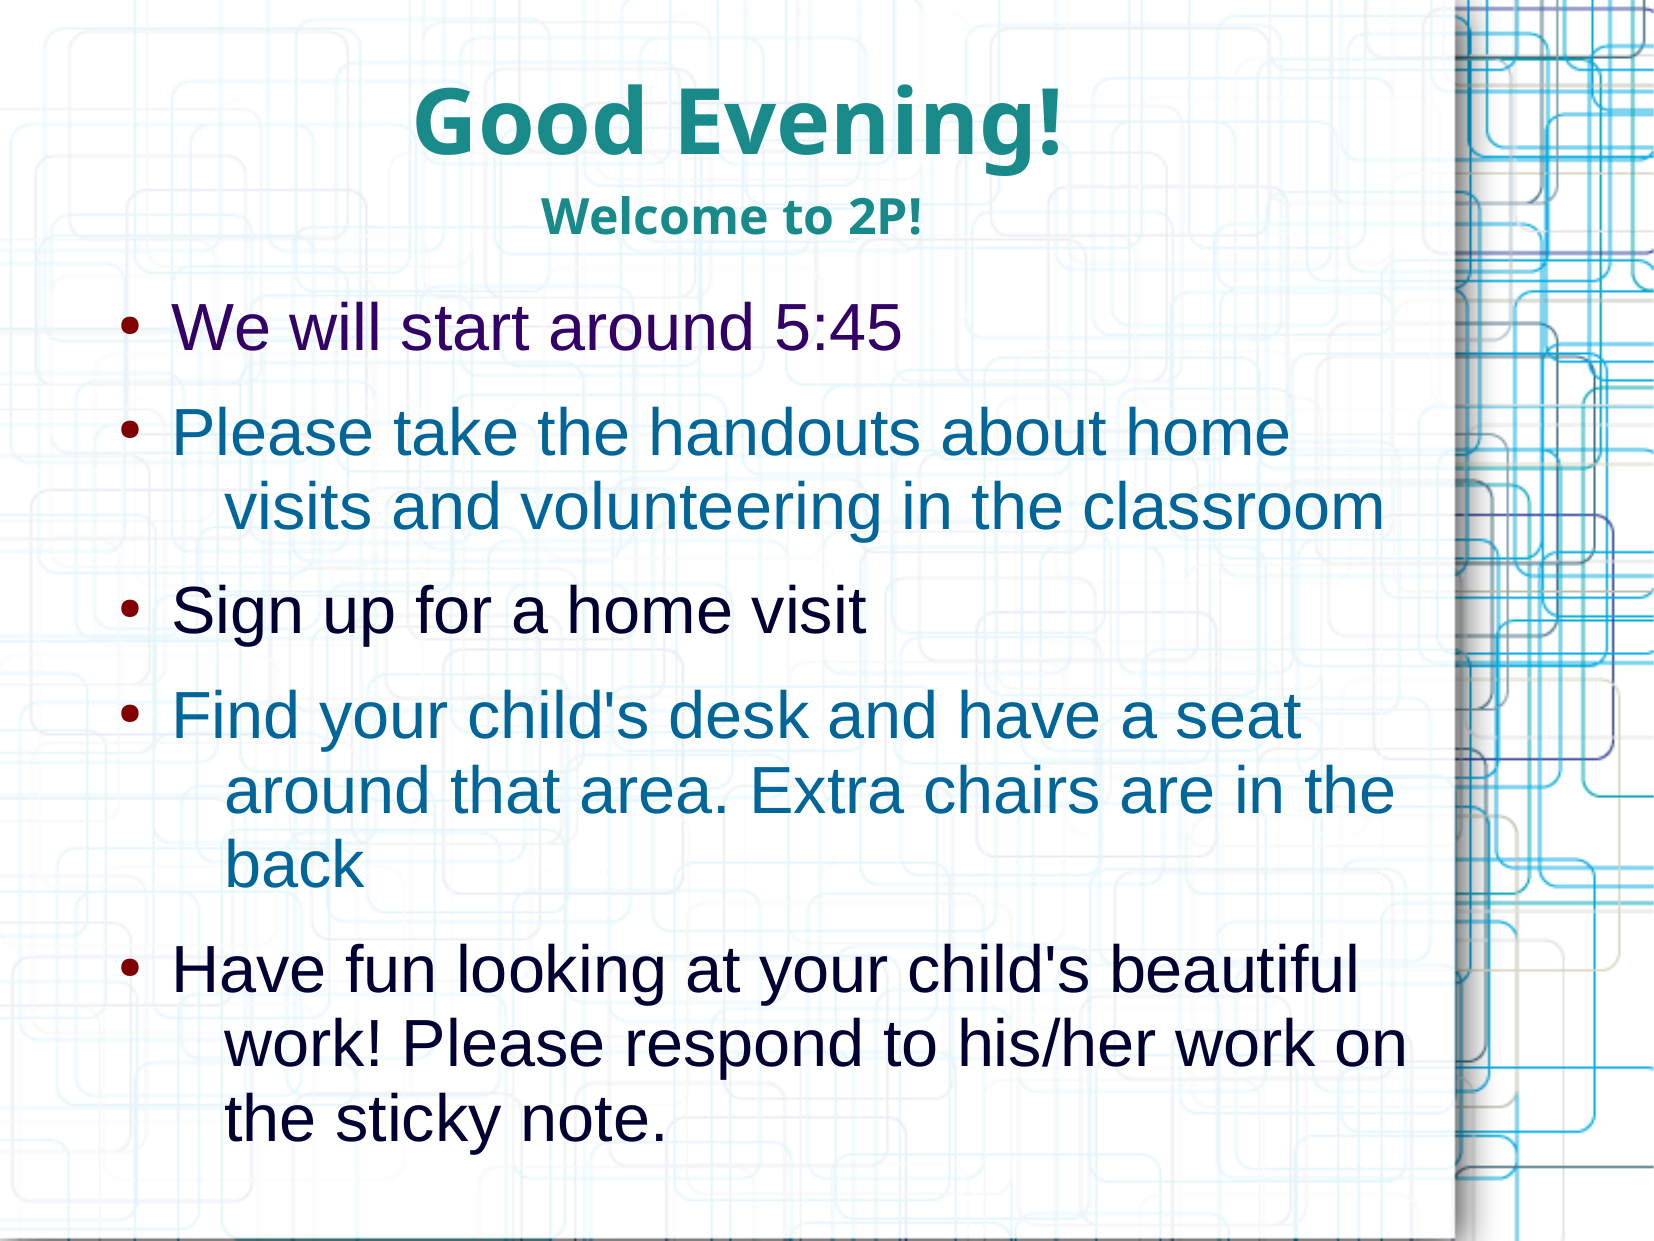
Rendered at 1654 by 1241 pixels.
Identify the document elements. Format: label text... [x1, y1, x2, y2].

title Good Evening! Welcome to 2P! [59, 39, 1418, 267]
list We will start around 5:45 Please take the handouts about home visits and volunteering in the classroom Sign up for a home visit Find your child's desk and have a seat around that area. Extra chairs are in the back Have fun looking at your child's beautiful work! Please respond to his/her work on the sticky note. [82, 290, 1418, 1154]
picture [0, 0, 1654, 1241]
